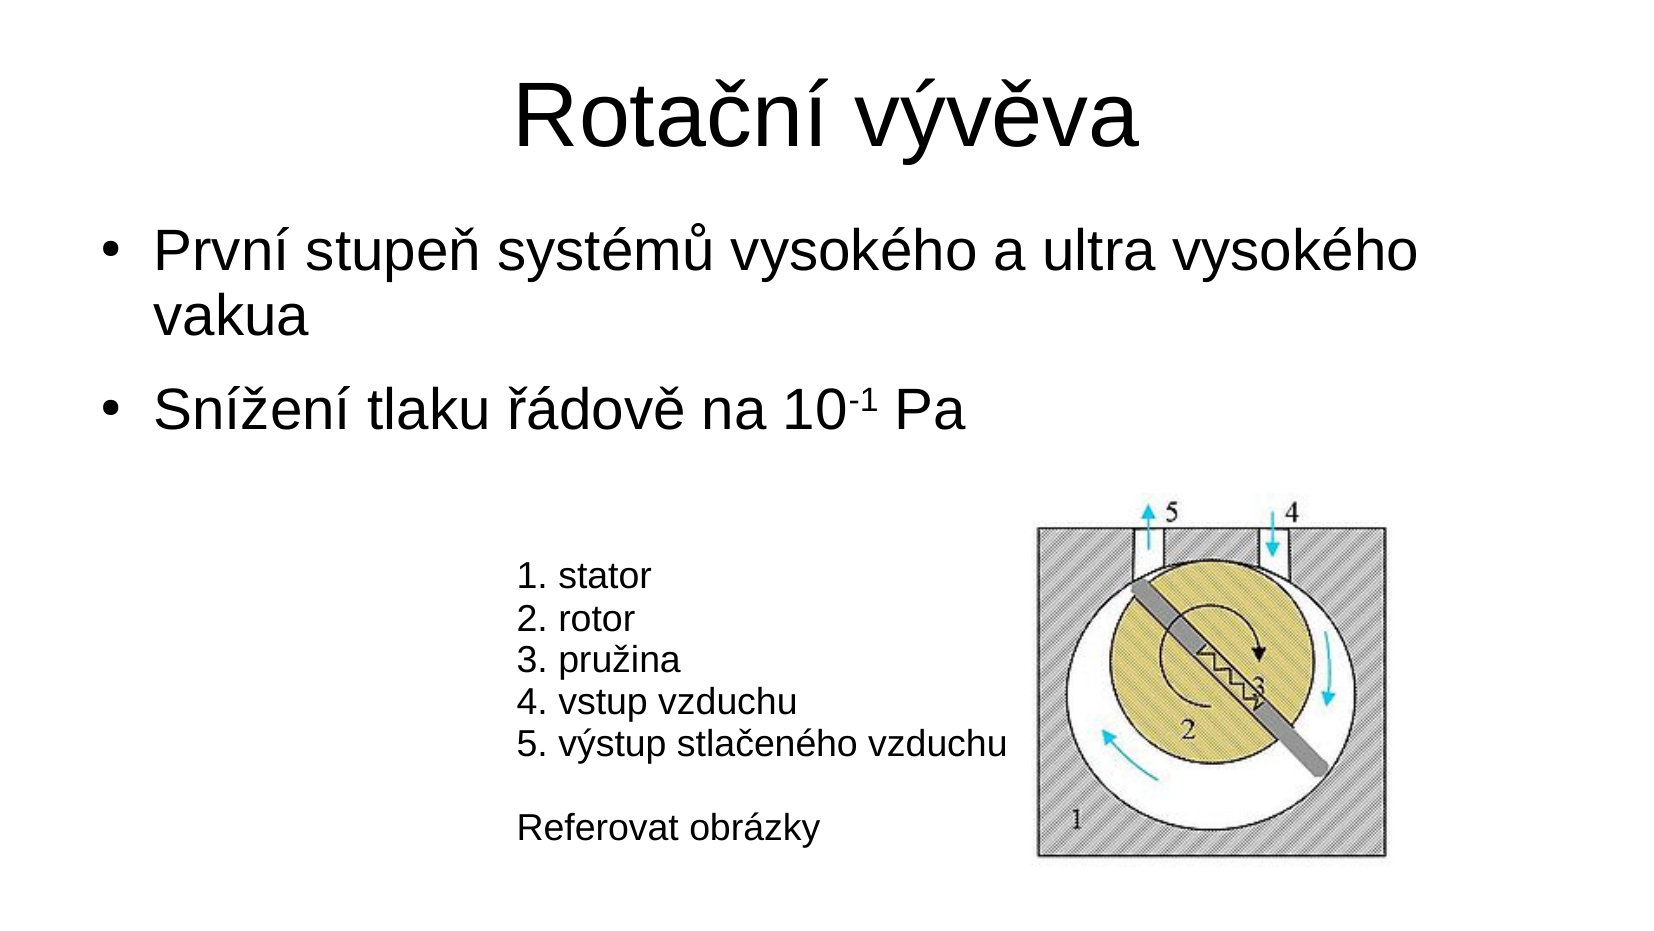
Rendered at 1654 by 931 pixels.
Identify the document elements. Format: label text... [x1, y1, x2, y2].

list První stupeň systémů vysokého a ultra vysokého vakua Snížení tlaku řádově na 10-1 Pa [82, 217, 1571, 758]
text_box 1. stator 2. rotor 3. pružina 4. vstup vzduchu 5. výstup stlačeného vzduchu Referovat obrázky [501, 547, 1034, 857]
title Rotační vývěva [82, 37, 1571, 193]
picture [1003, 492, 1418, 886]
